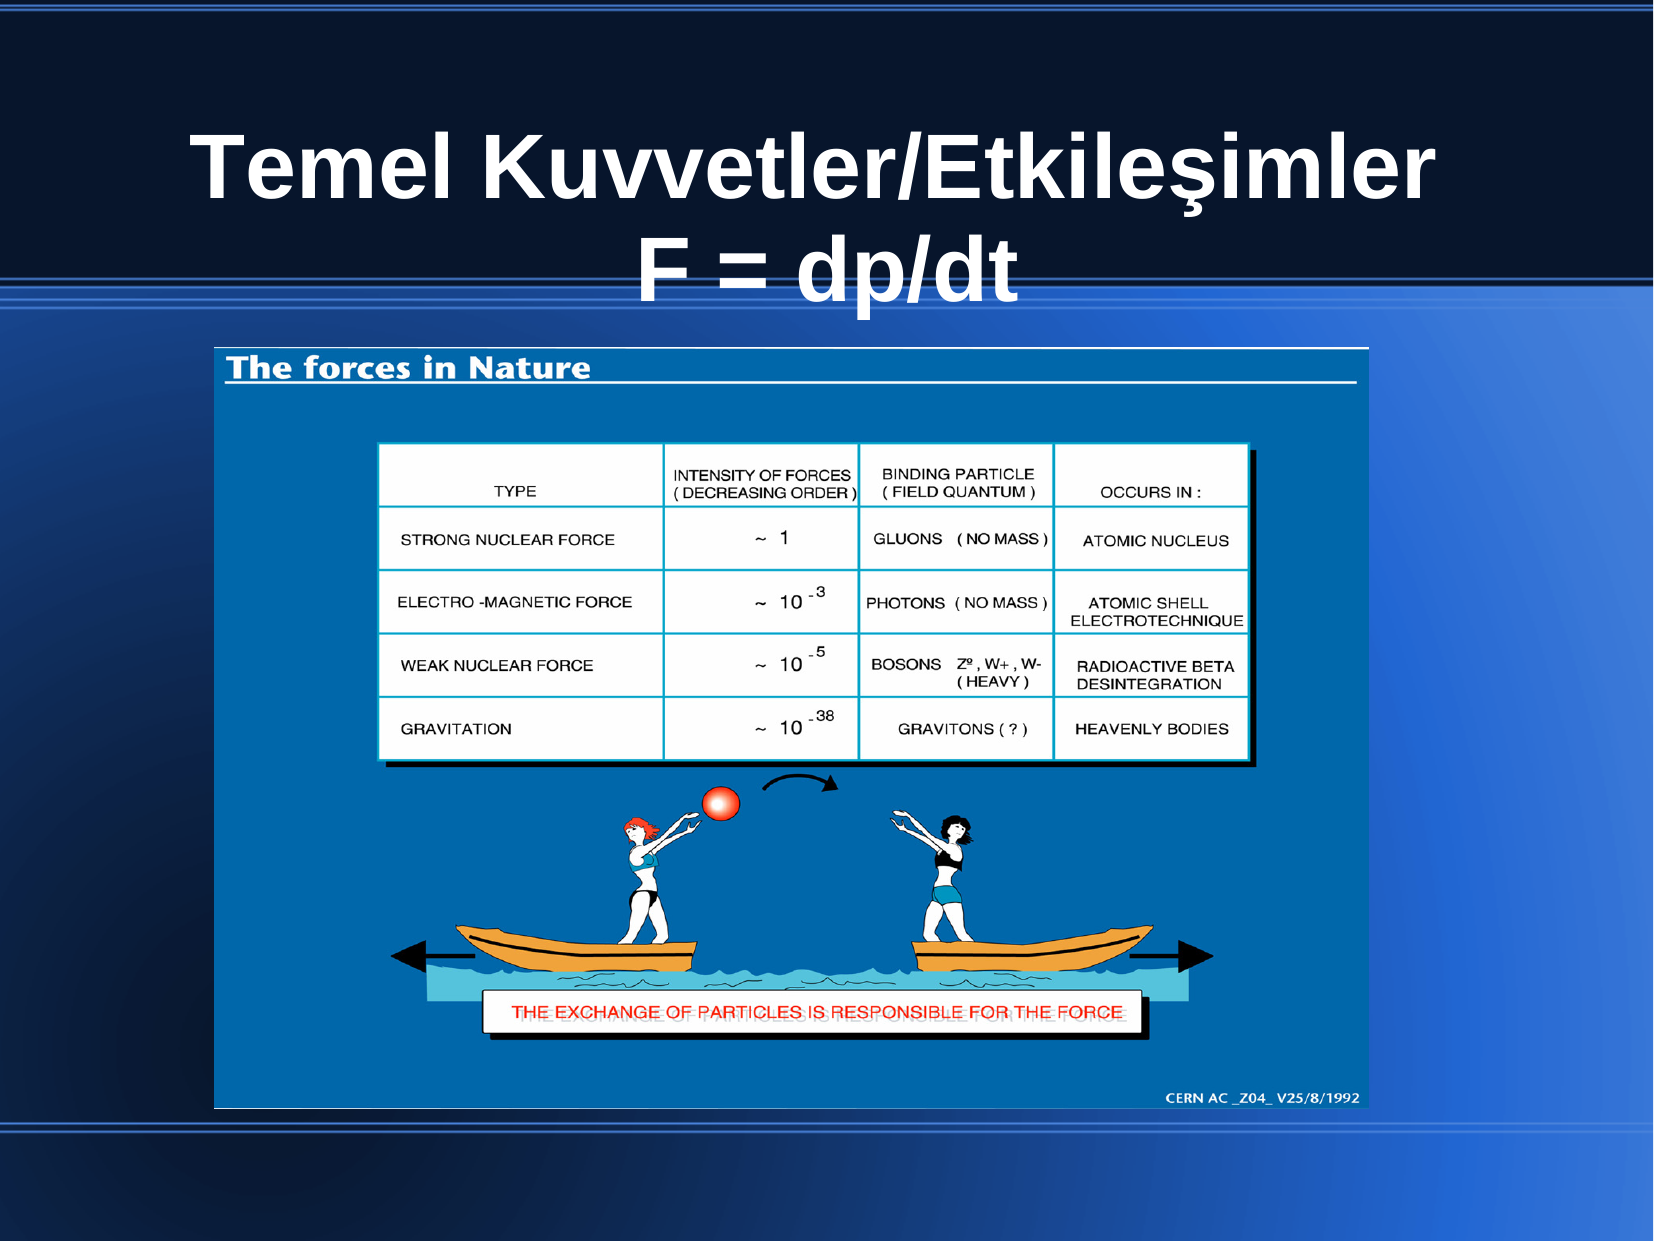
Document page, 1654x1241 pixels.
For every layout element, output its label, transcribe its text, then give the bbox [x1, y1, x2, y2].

title Temel Kuvvetler/Etkileşimler F = dp/dt [121, 114, 1534, 322]
picture [0, 0, 1654, 1241]
